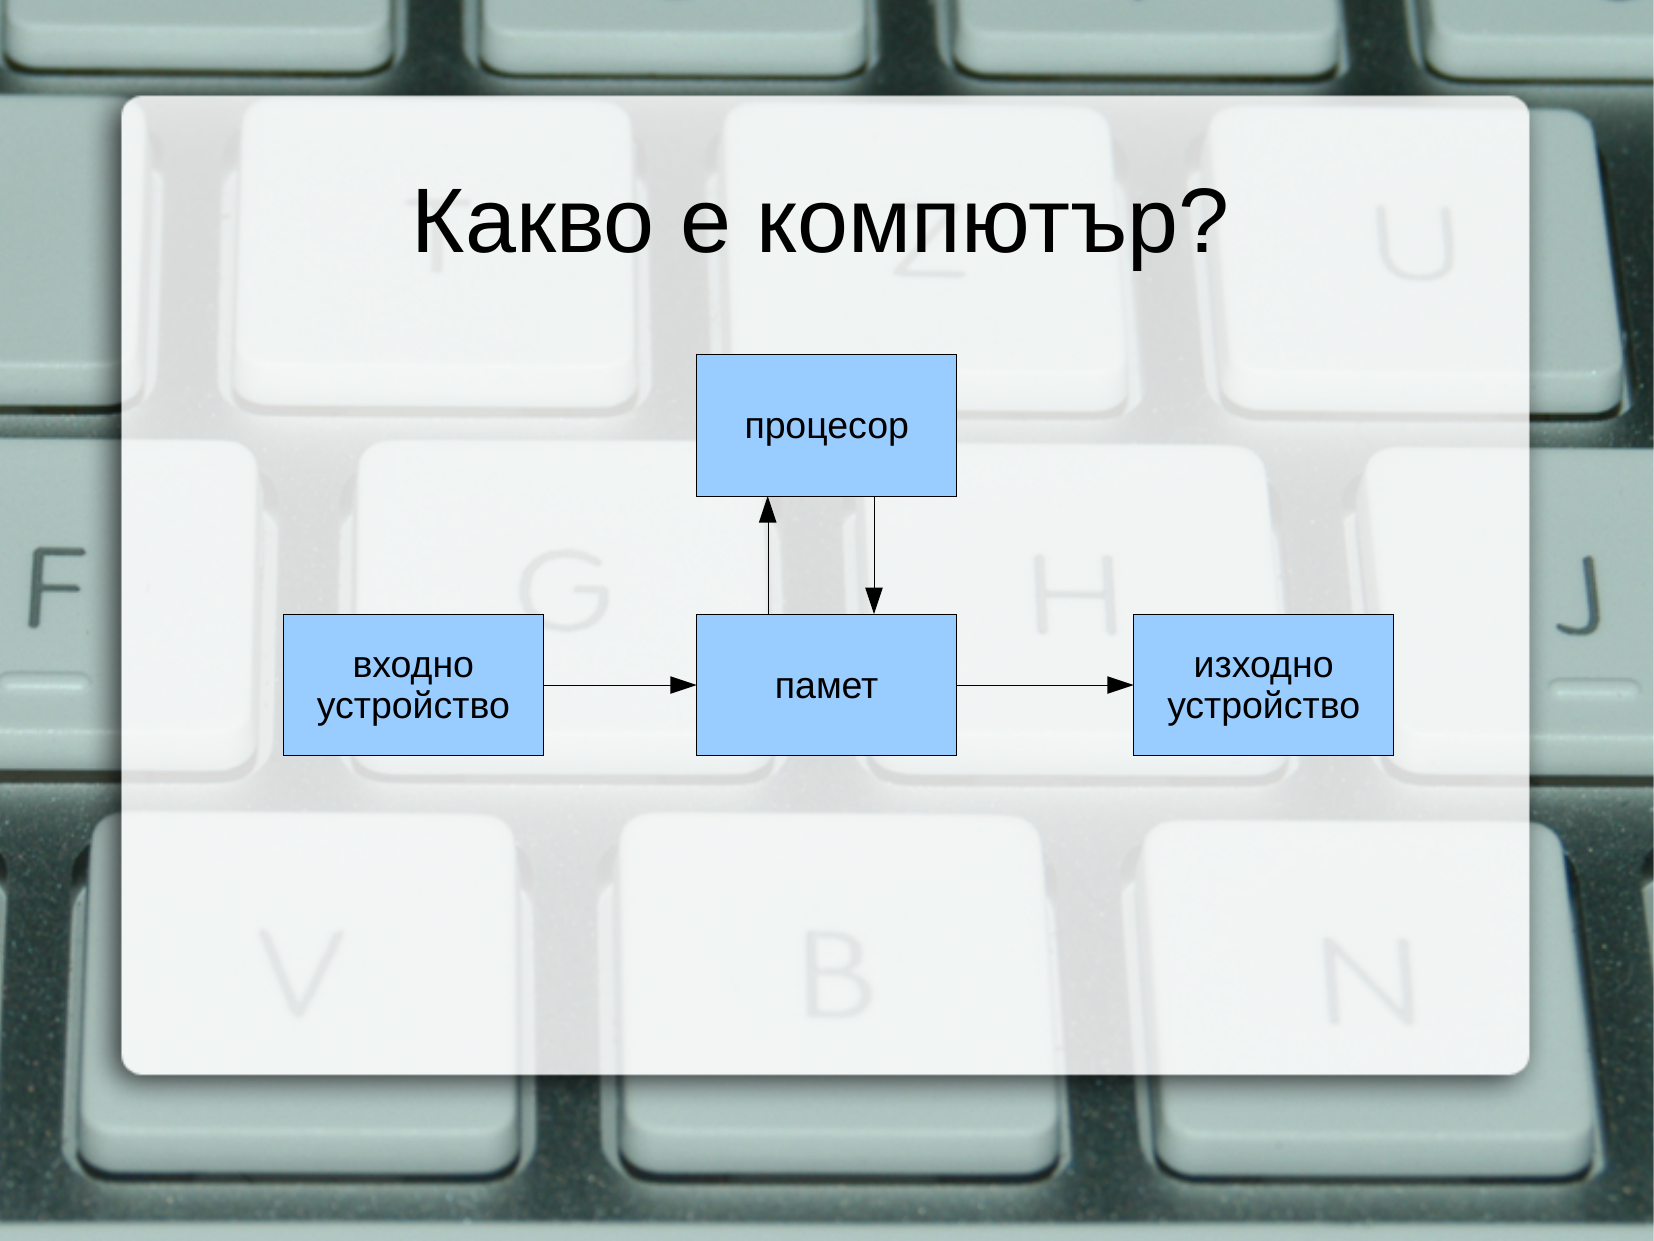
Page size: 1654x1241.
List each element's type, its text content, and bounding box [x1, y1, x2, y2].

text_box памет [696, 614, 957, 756]
title Какво е компютър? [135, 117, 1506, 325]
text_box процесор [696, 354, 957, 497]
text_box изходно устройство [1133, 614, 1394, 756]
picture [0, 0, 1654, 1241]
text_box входно устройство [283, 614, 544, 756]
